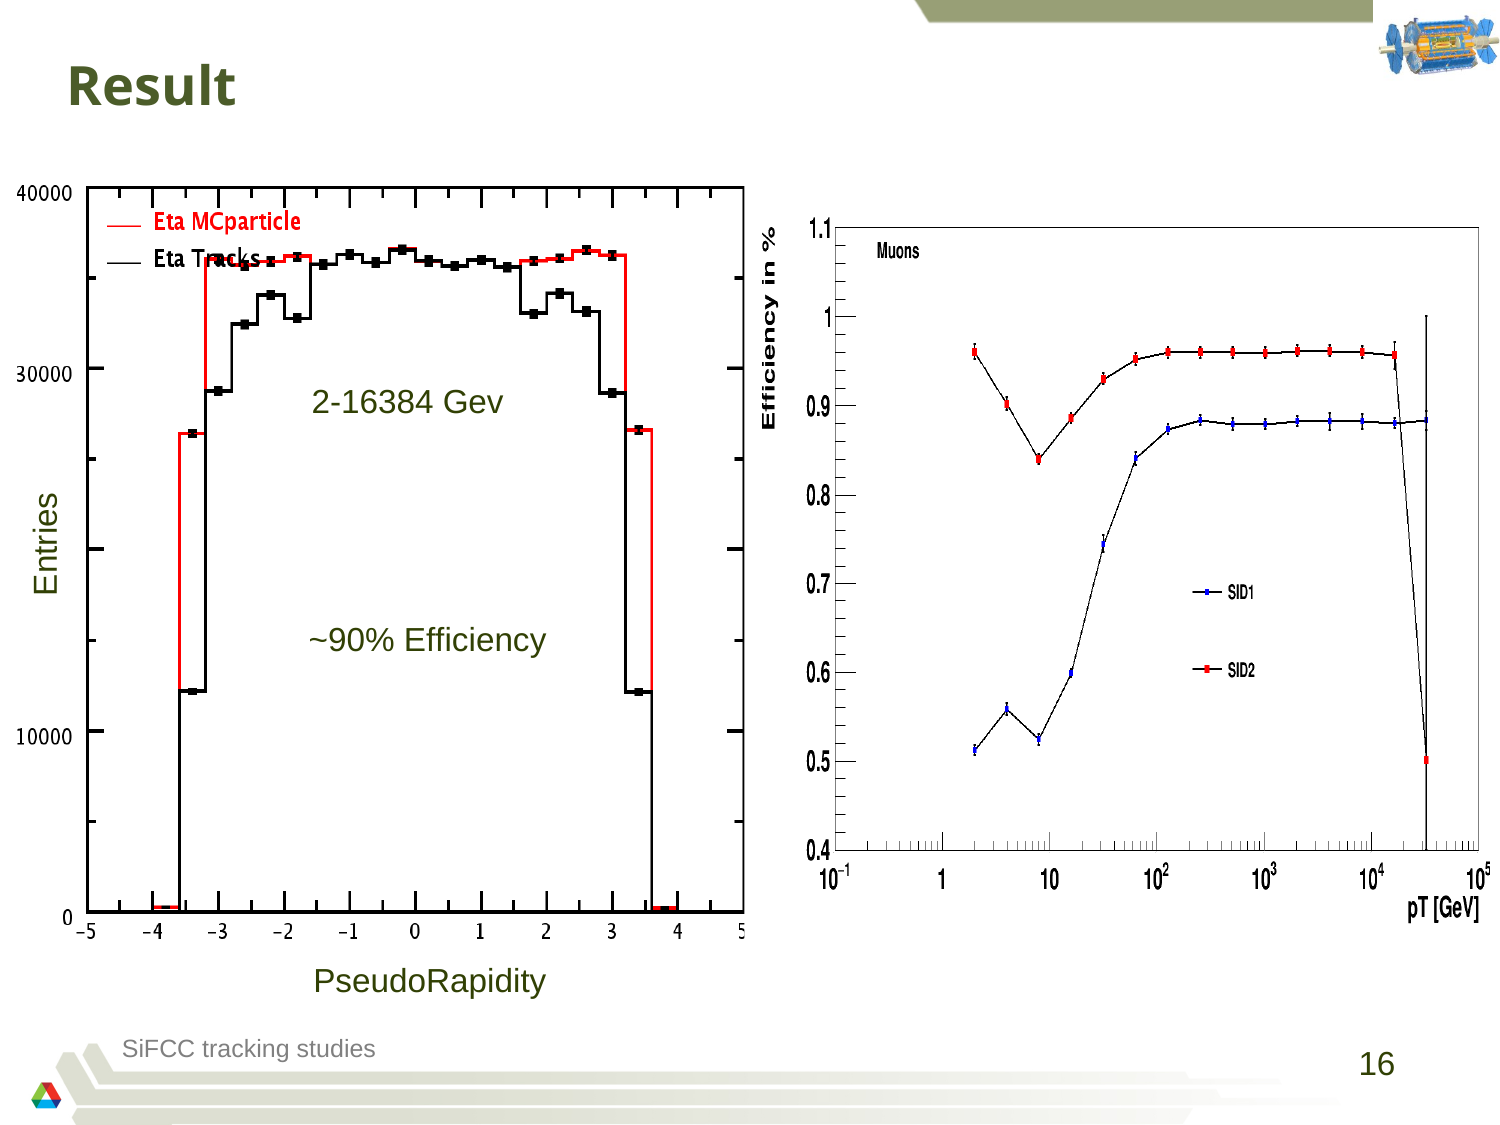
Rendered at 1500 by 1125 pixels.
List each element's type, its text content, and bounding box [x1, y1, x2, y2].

picture [0, 0, 1500, 94]
text_box 2-16384 Gev [296, 372, 519, 428]
text_box ~90% Efficiency [293, 611, 562, 666]
text_box PseudoRapidity [298, 951, 562, 1007]
title Result [52, 43, 1426, 124]
picture [0, 1037, 1500, 1125]
text_box Entries [16, 477, 76, 611]
picture [0, 159, 1490, 1000]
